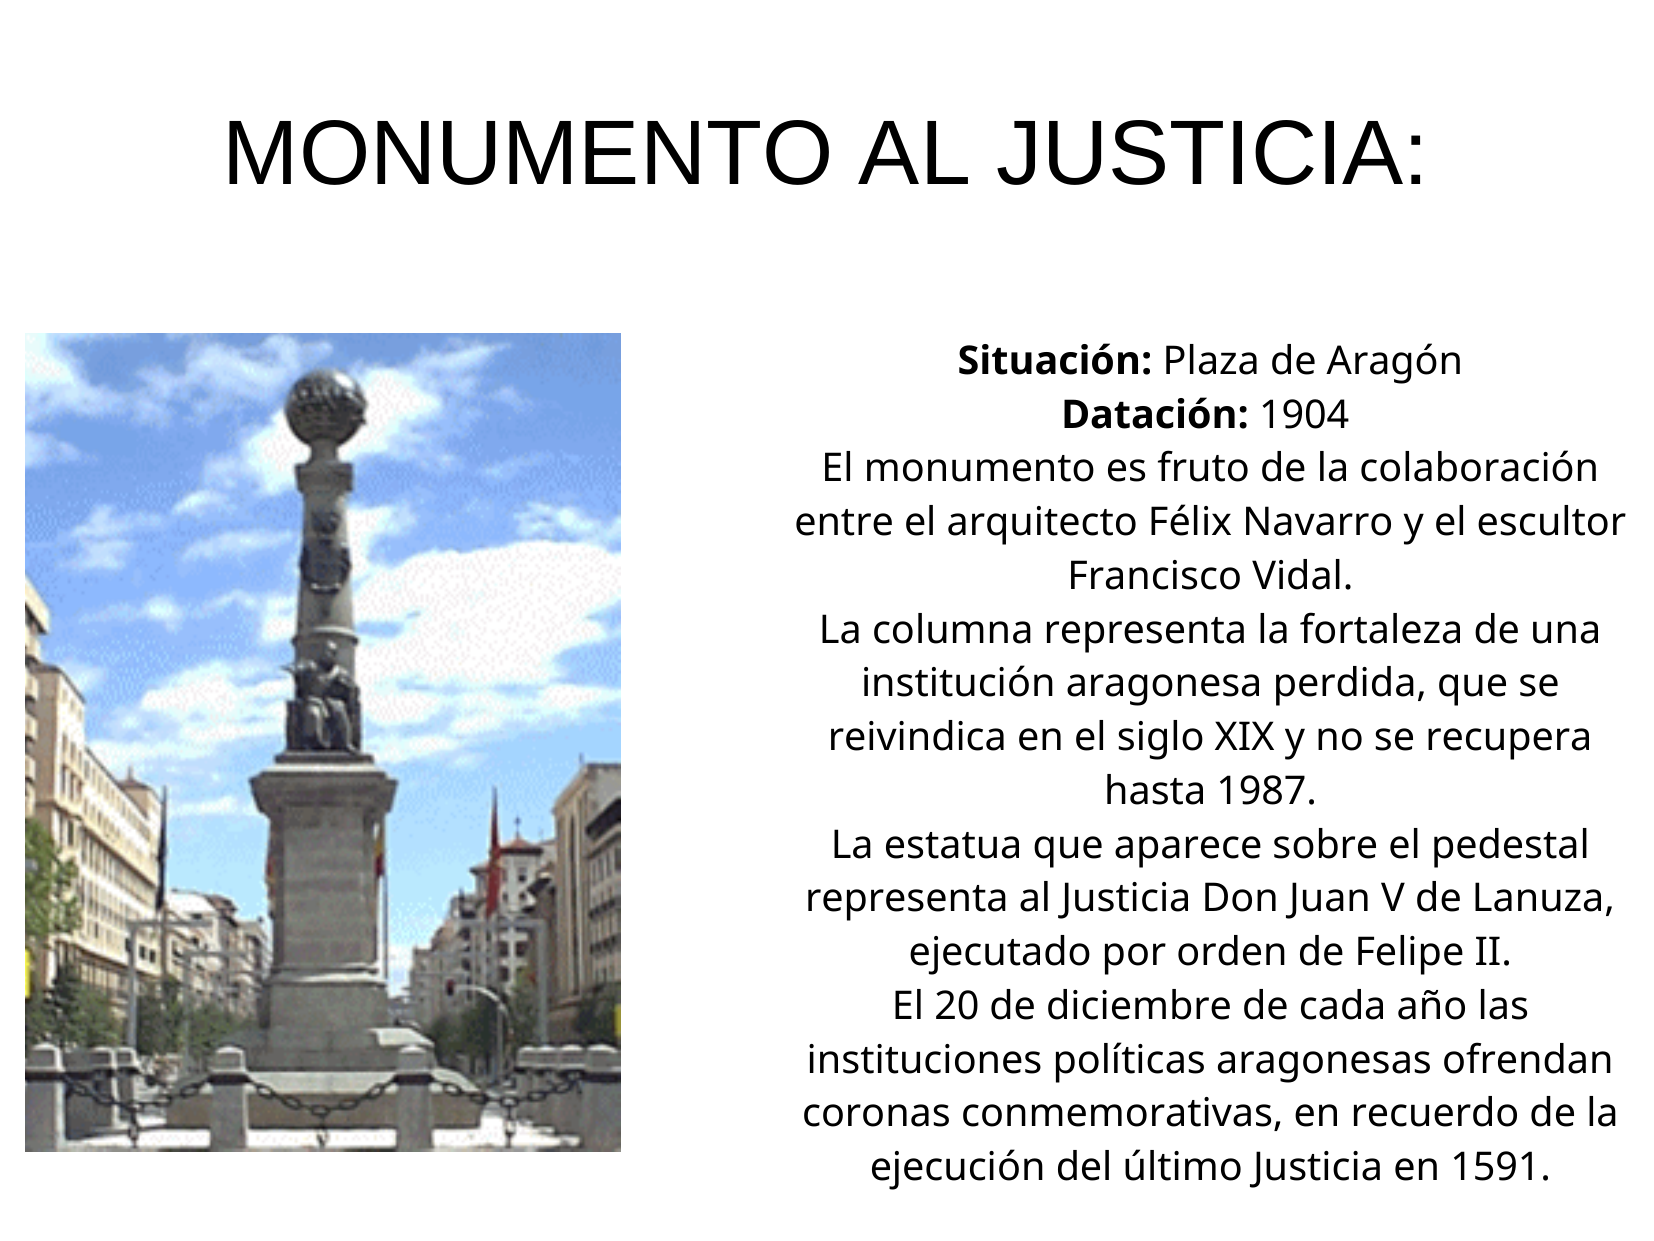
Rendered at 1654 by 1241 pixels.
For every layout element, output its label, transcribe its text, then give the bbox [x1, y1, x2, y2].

picture [25, 333, 621, 1152]
title MONUMENTO AL JUSTICIA: [82, 49, 1571, 257]
text_box Situación: Plaza de Aragón Datación: 1904 El monumento es fruto de la colaboración entre el arquitecto Félix Navarro y el escultor Francisco Vidal. La columna representa la fortaleza de una institución aragonesa perdida, que se reivindica en el siglo XIX y no se recupera hasta 1987. La estatua que aparece sobre el pedestal representa al Justicia Don Juan V de Lanuza, ejecutado por orden de Felipe II. El 20 de diciembre de cada año las instituciones políticas aragonesas ofrendan coronas conmemorativas, en recuerdo de la ejecución del último Justicia en 1591. [767, 324, 1654, 1211]
